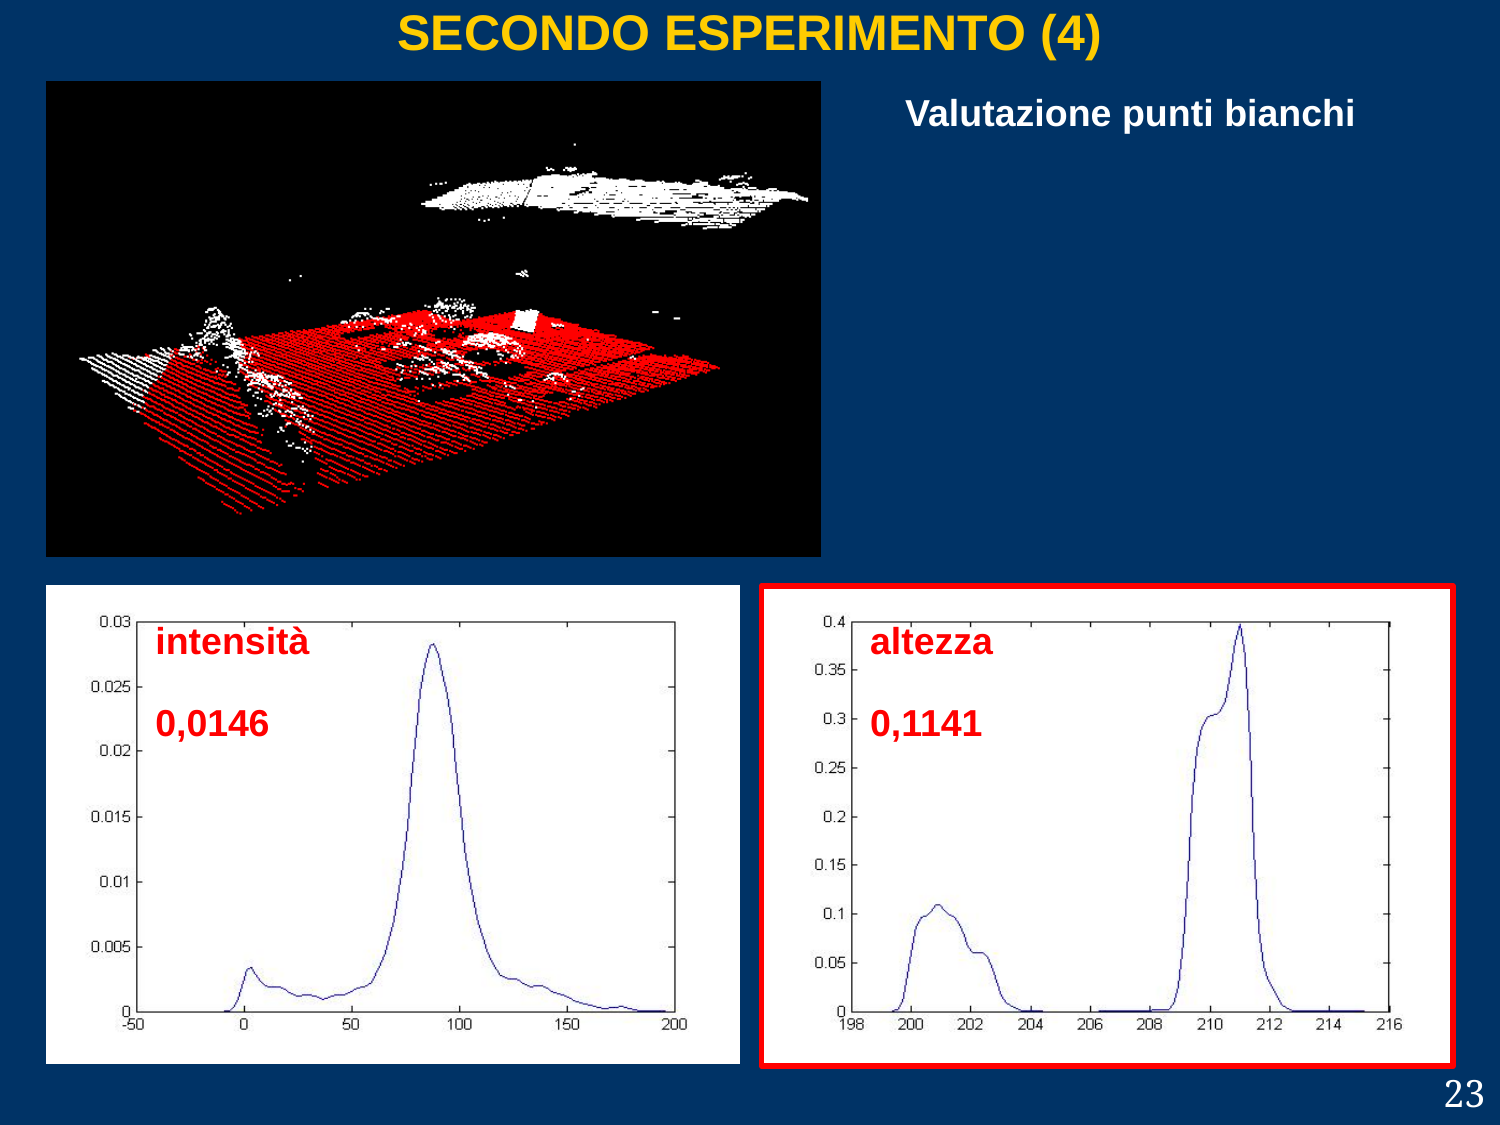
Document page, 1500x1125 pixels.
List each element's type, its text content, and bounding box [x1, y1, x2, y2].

slide_number <numero> [1149, 1062, 1500, 1125]
picture [764, 589, 1450, 1063]
text_box Valutazione punti bianchi [867, 81, 1395, 142]
text_box 0,0146 [140, 691, 305, 752]
text_box 0,1141 [855, 691, 1020, 752]
picture [46, 81, 821, 557]
text_box altezza [855, 609, 1020, 670]
text_box SECONDO ESPERIMENTO (4) [0, 0, 1500, 69]
picture [46, 585, 740, 1064]
text_box intensità [140, 609, 329, 670]
